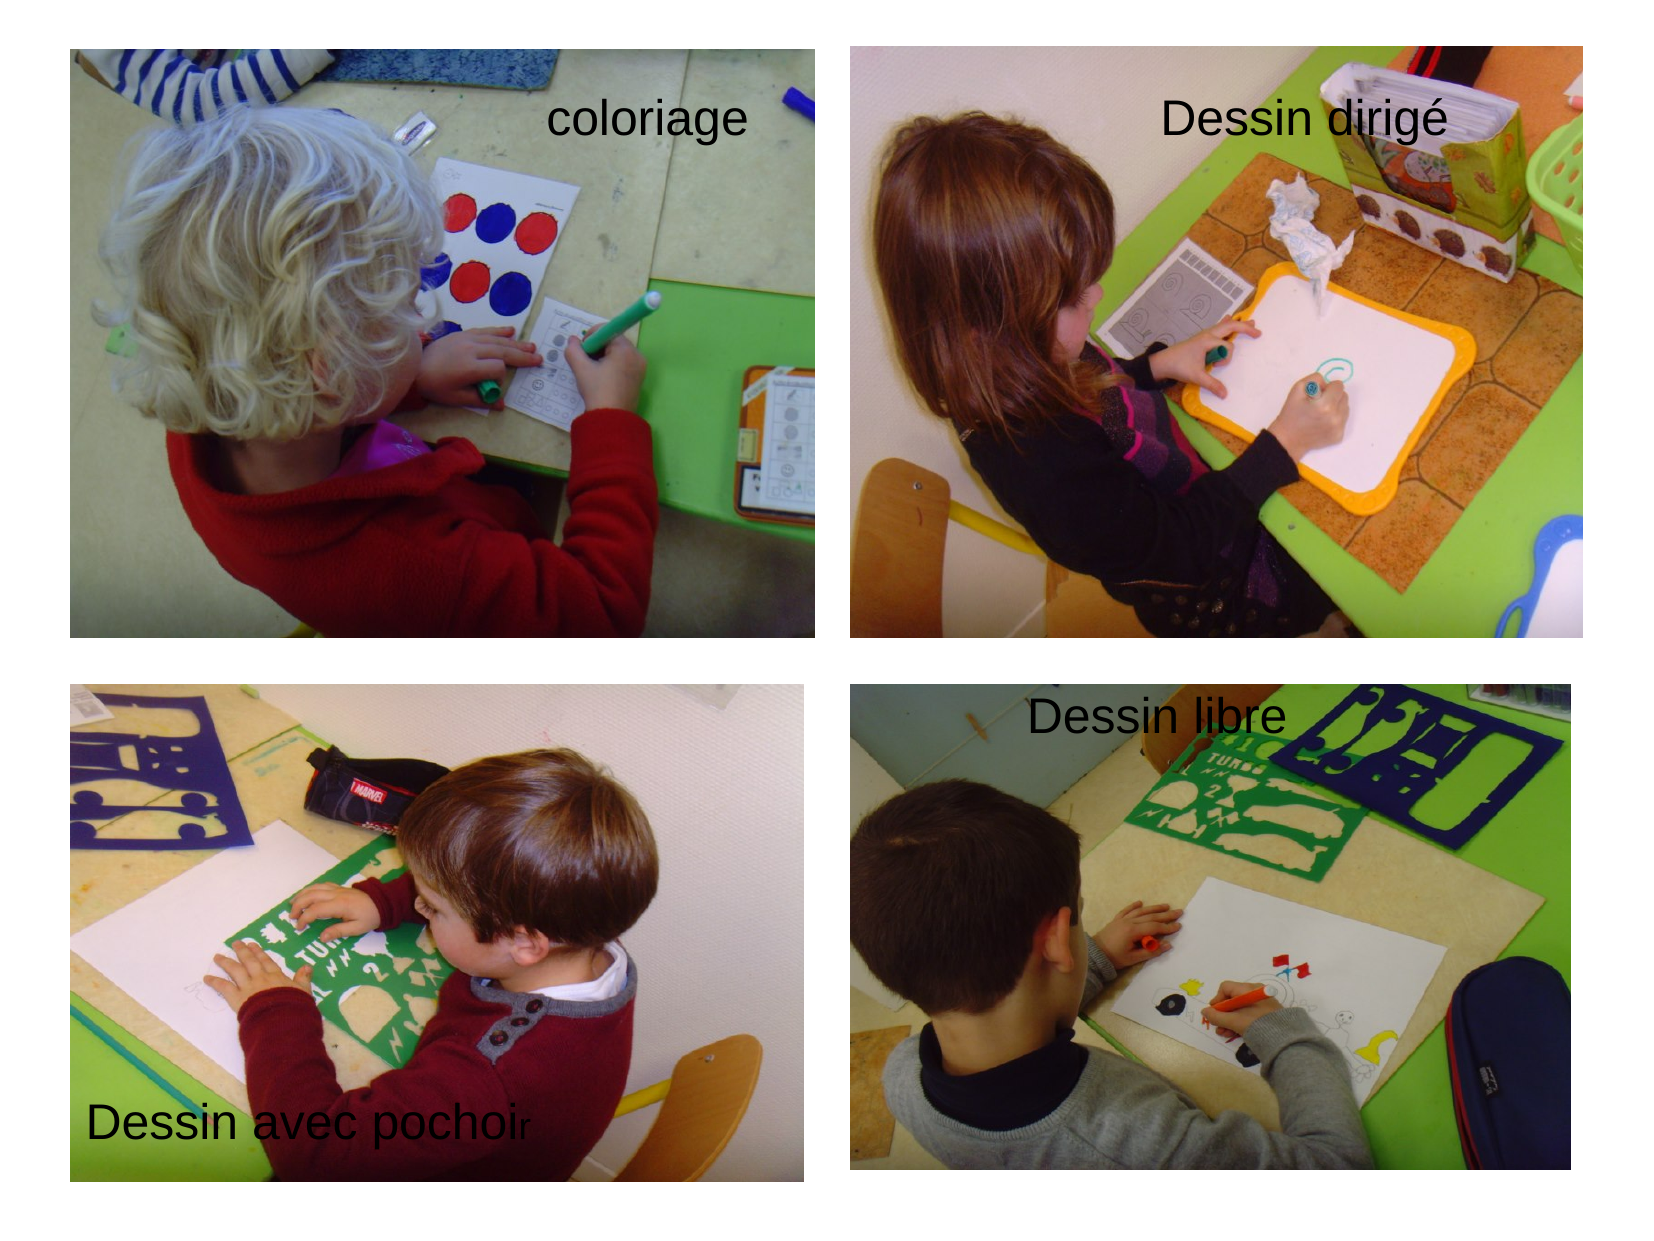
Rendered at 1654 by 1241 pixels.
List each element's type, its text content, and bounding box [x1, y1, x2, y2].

text_box coloriage [531, 82, 764, 154]
picture [70, 684, 804, 1182]
picture [850, 684, 1571, 1170]
text_box Dessin avec pochoir [70, 1086, 547, 1158]
picture [850, 46, 1583, 638]
picture [70, 49, 815, 638]
text_box Dessin dirigé [1145, 82, 1464, 154]
text_box Dessin libre [1012, 680, 1303, 752]
